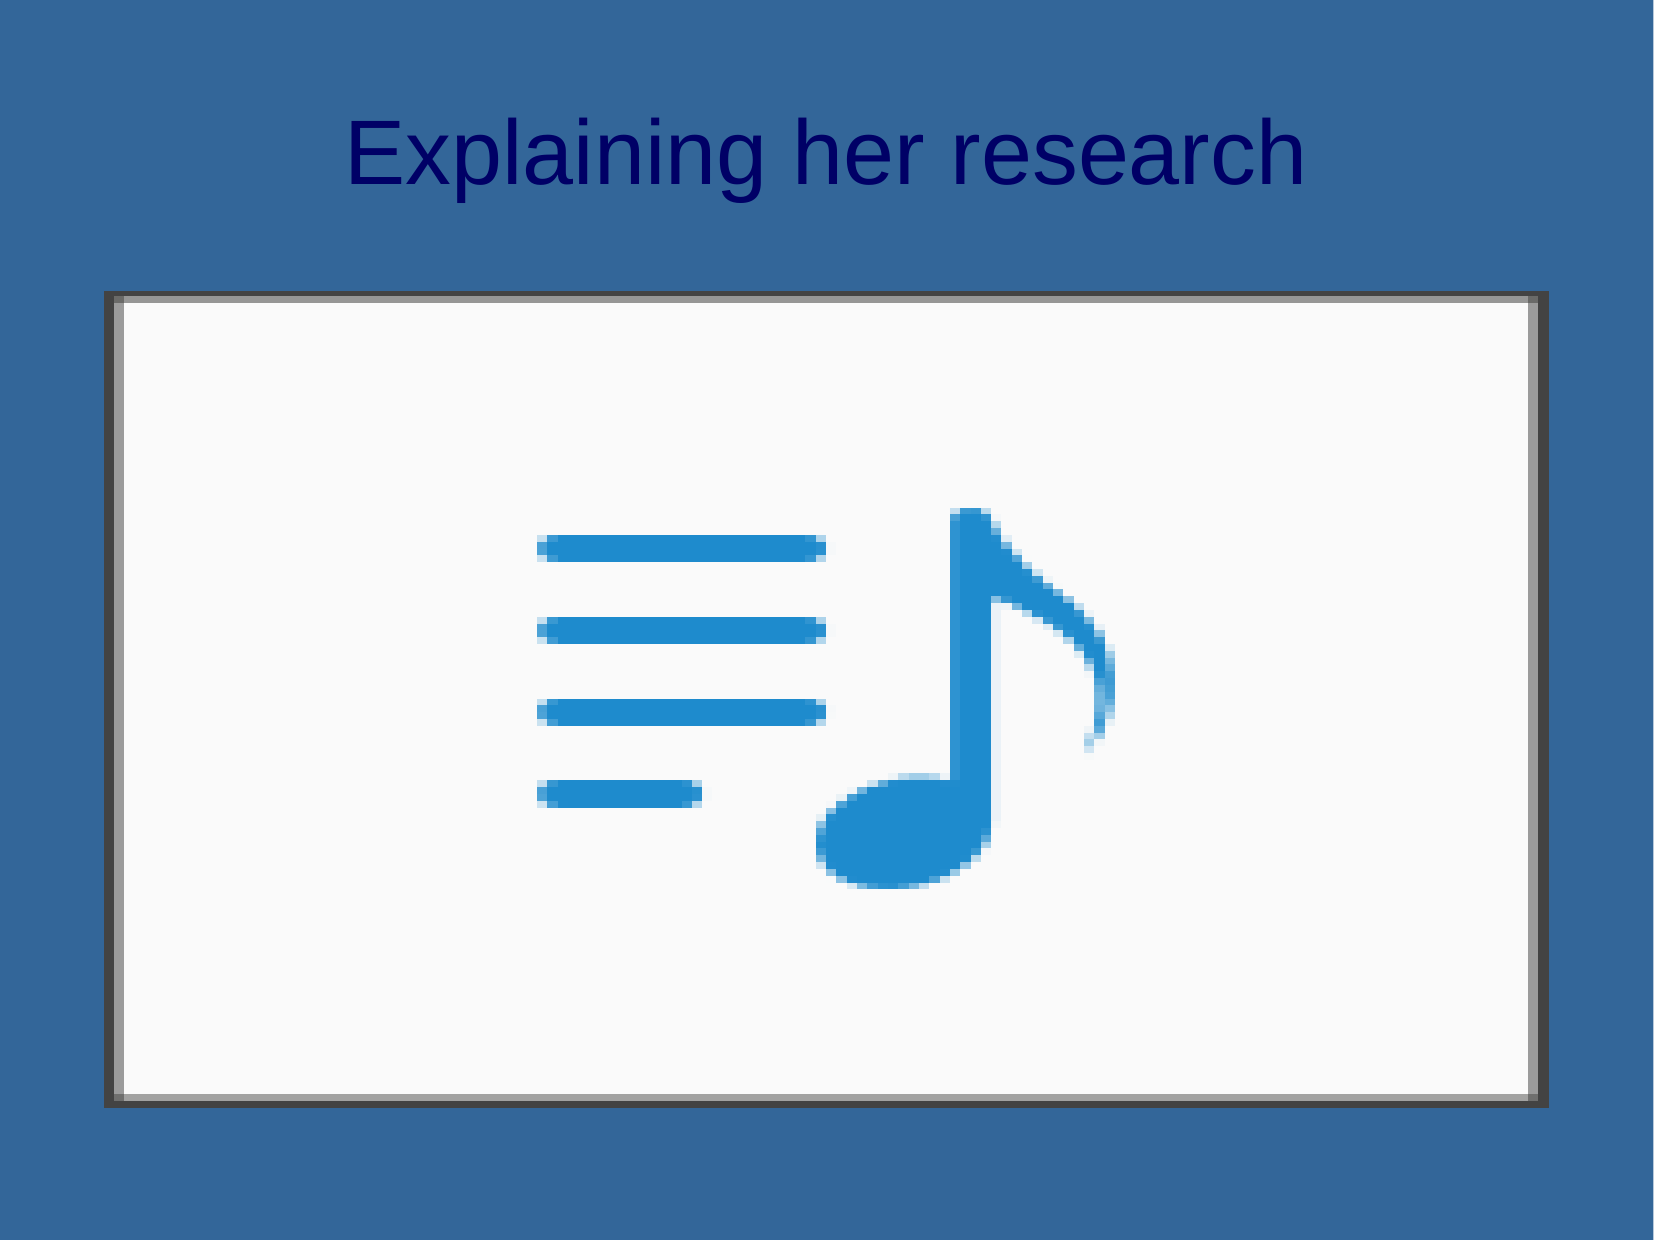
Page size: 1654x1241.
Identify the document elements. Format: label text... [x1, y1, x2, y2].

text_box [103, 290, 1550, 1109]
title Explaining her research [82, 49, 1571, 257]
